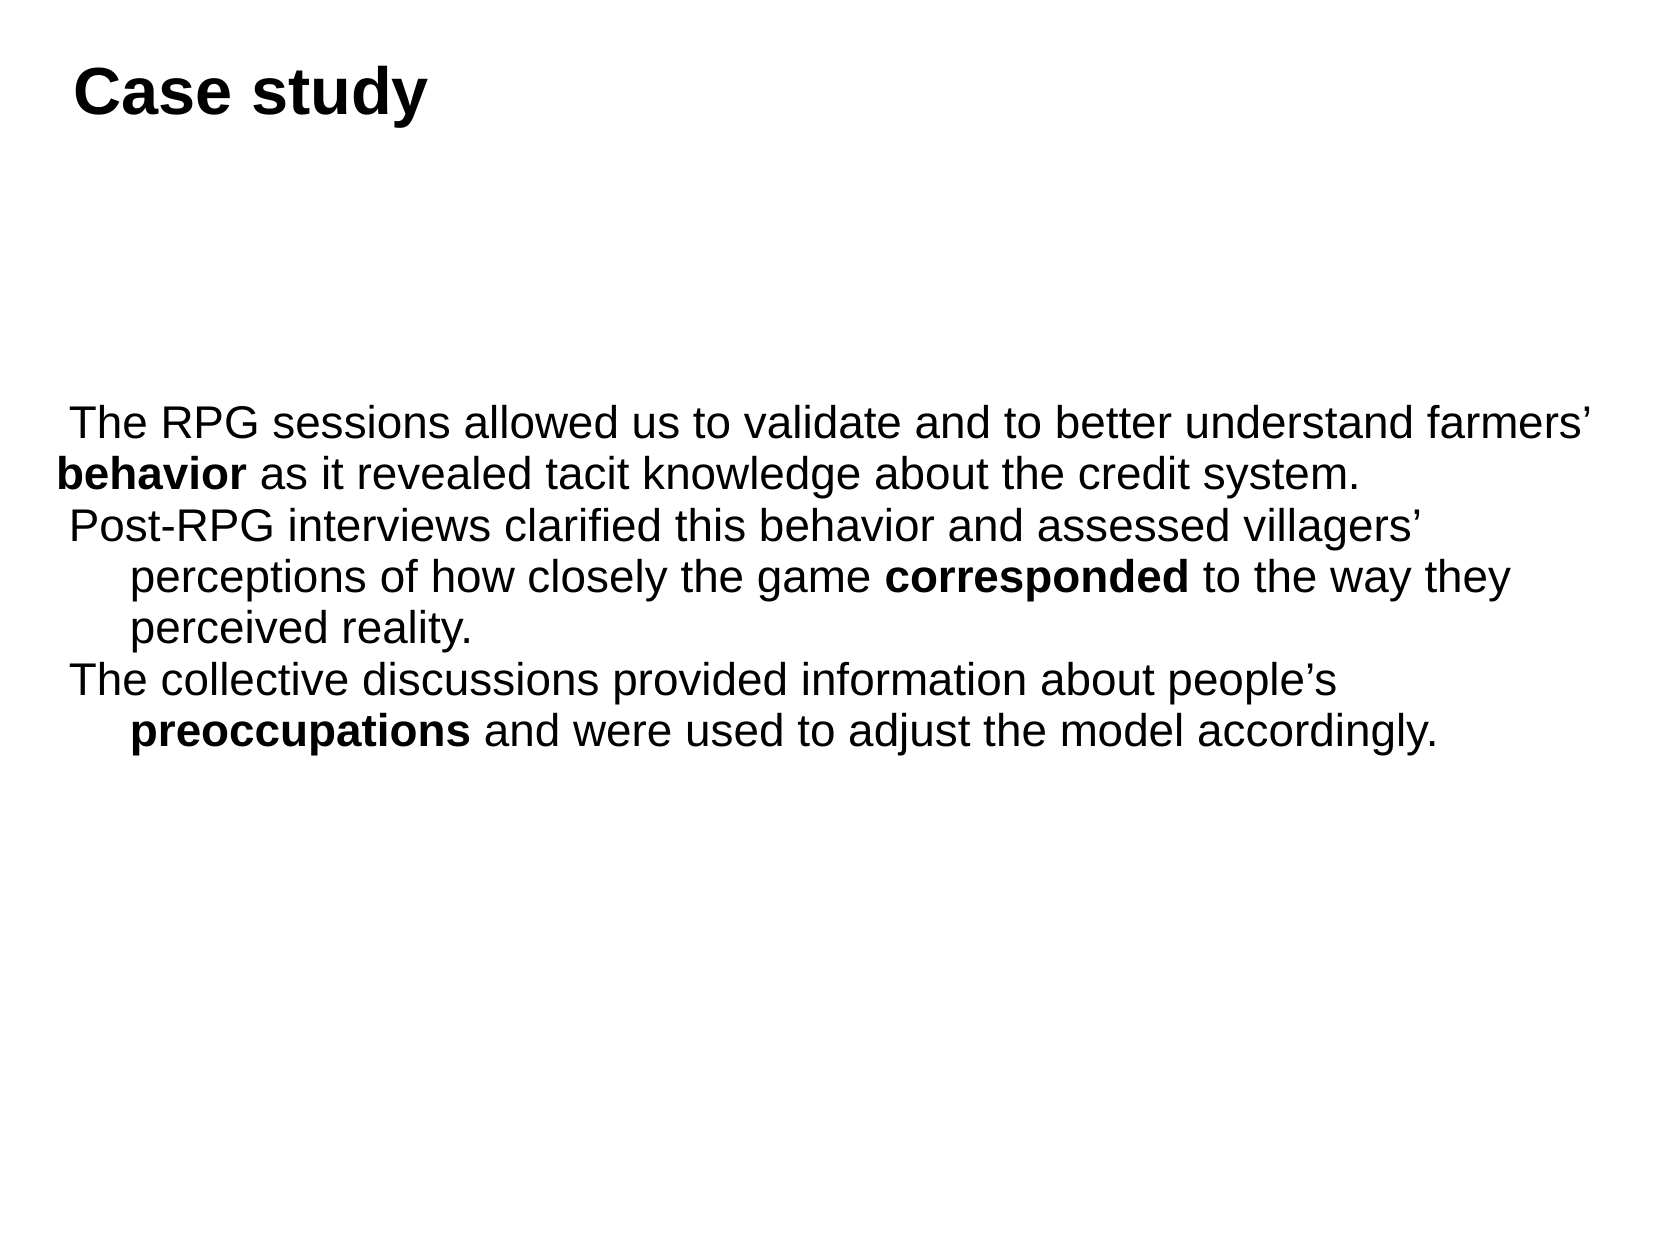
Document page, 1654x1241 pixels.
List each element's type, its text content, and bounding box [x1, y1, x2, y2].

text_box Case study [59, 47, 1211, 163]
text_box The RPG sessions allowed us to validate and to better understand farmers’ behavior as it revealed tacit knowledge about the credit system. Post-RPG interviews clarified this behavior and assessed villagers’ perceptions of how closely the game corresponded to the way they perceived reality. The collective discussions provided information about people’s preoccupations and were used to adjust the model accordingly. [41, 389, 1654, 885]
